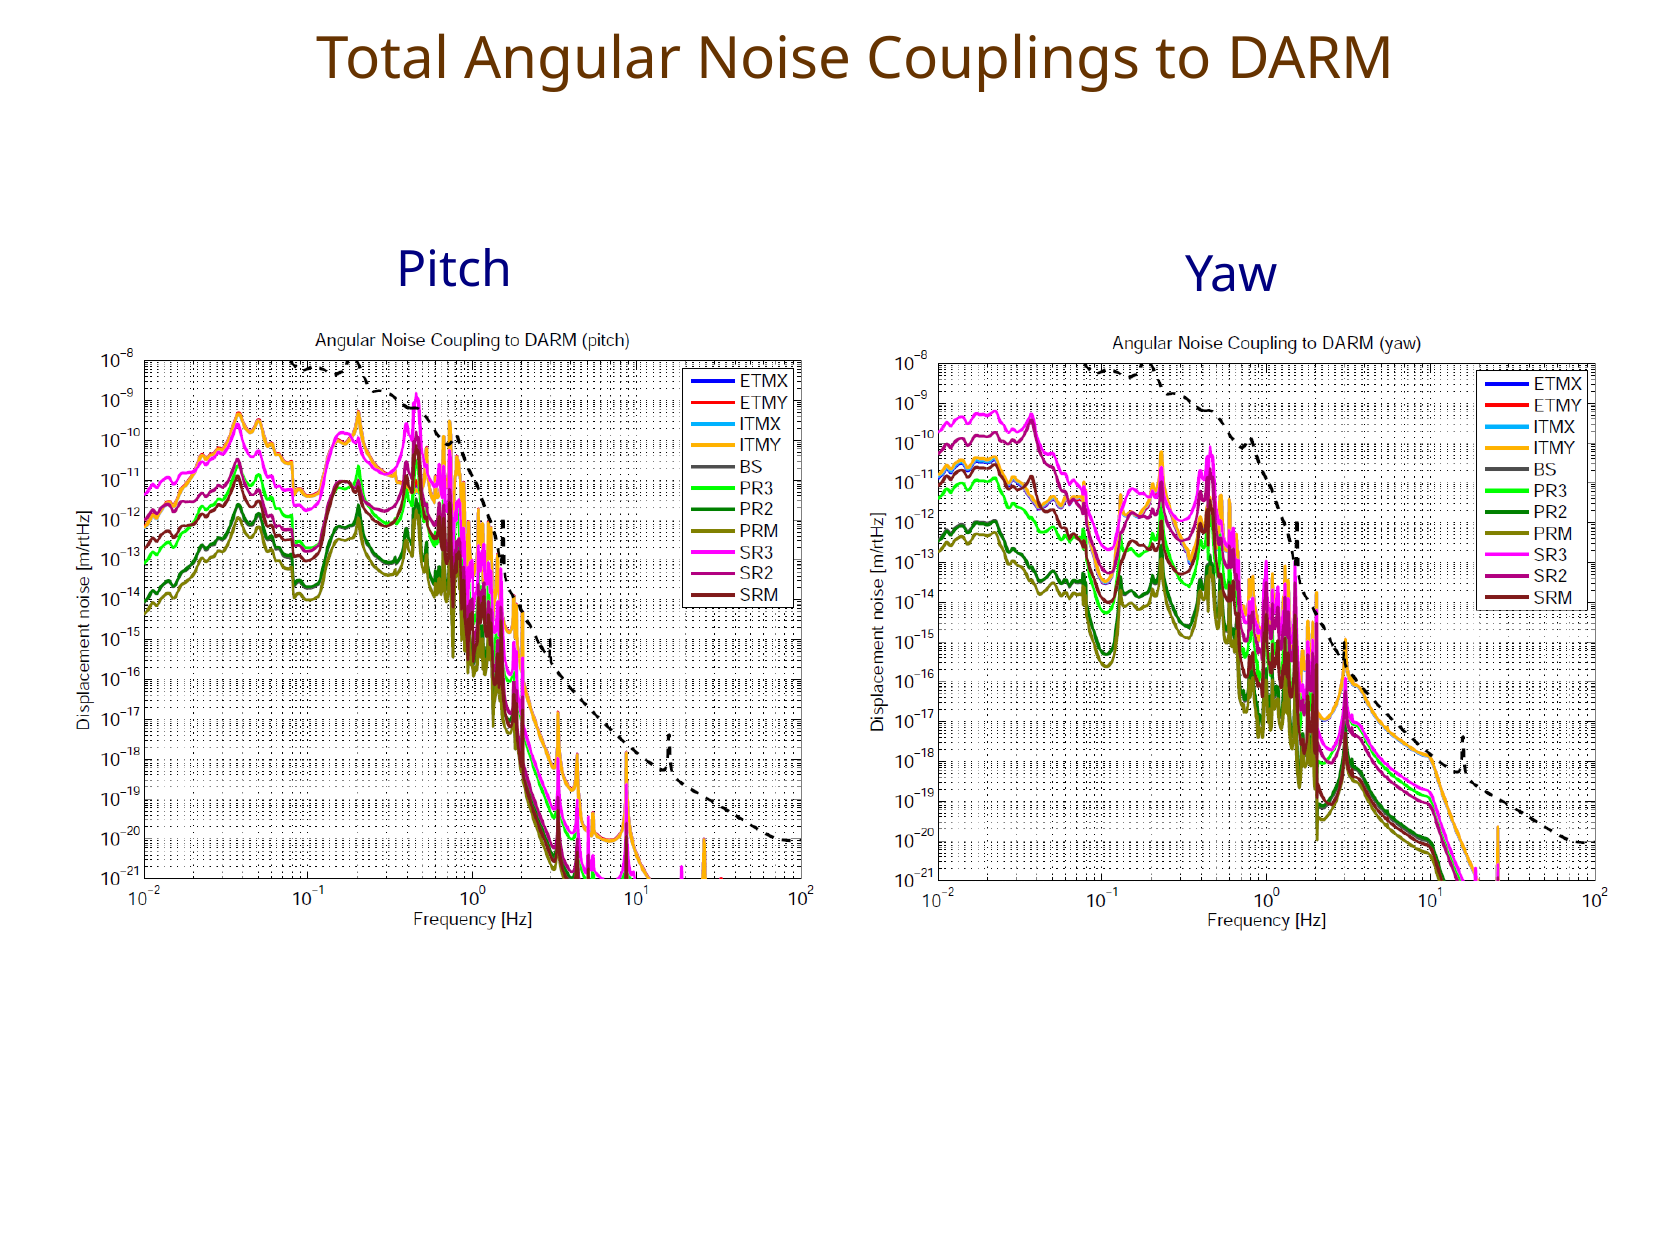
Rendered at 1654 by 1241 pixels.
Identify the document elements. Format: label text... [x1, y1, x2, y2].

text_box Pitch [381, 225, 521, 301]
text_box Yaw [1170, 230, 1289, 306]
text_box Total Angular Noise Couplings to DARM [302, 9, 1353, 94]
picture [869, 335, 1608, 931]
picture [75, 332, 814, 930]
